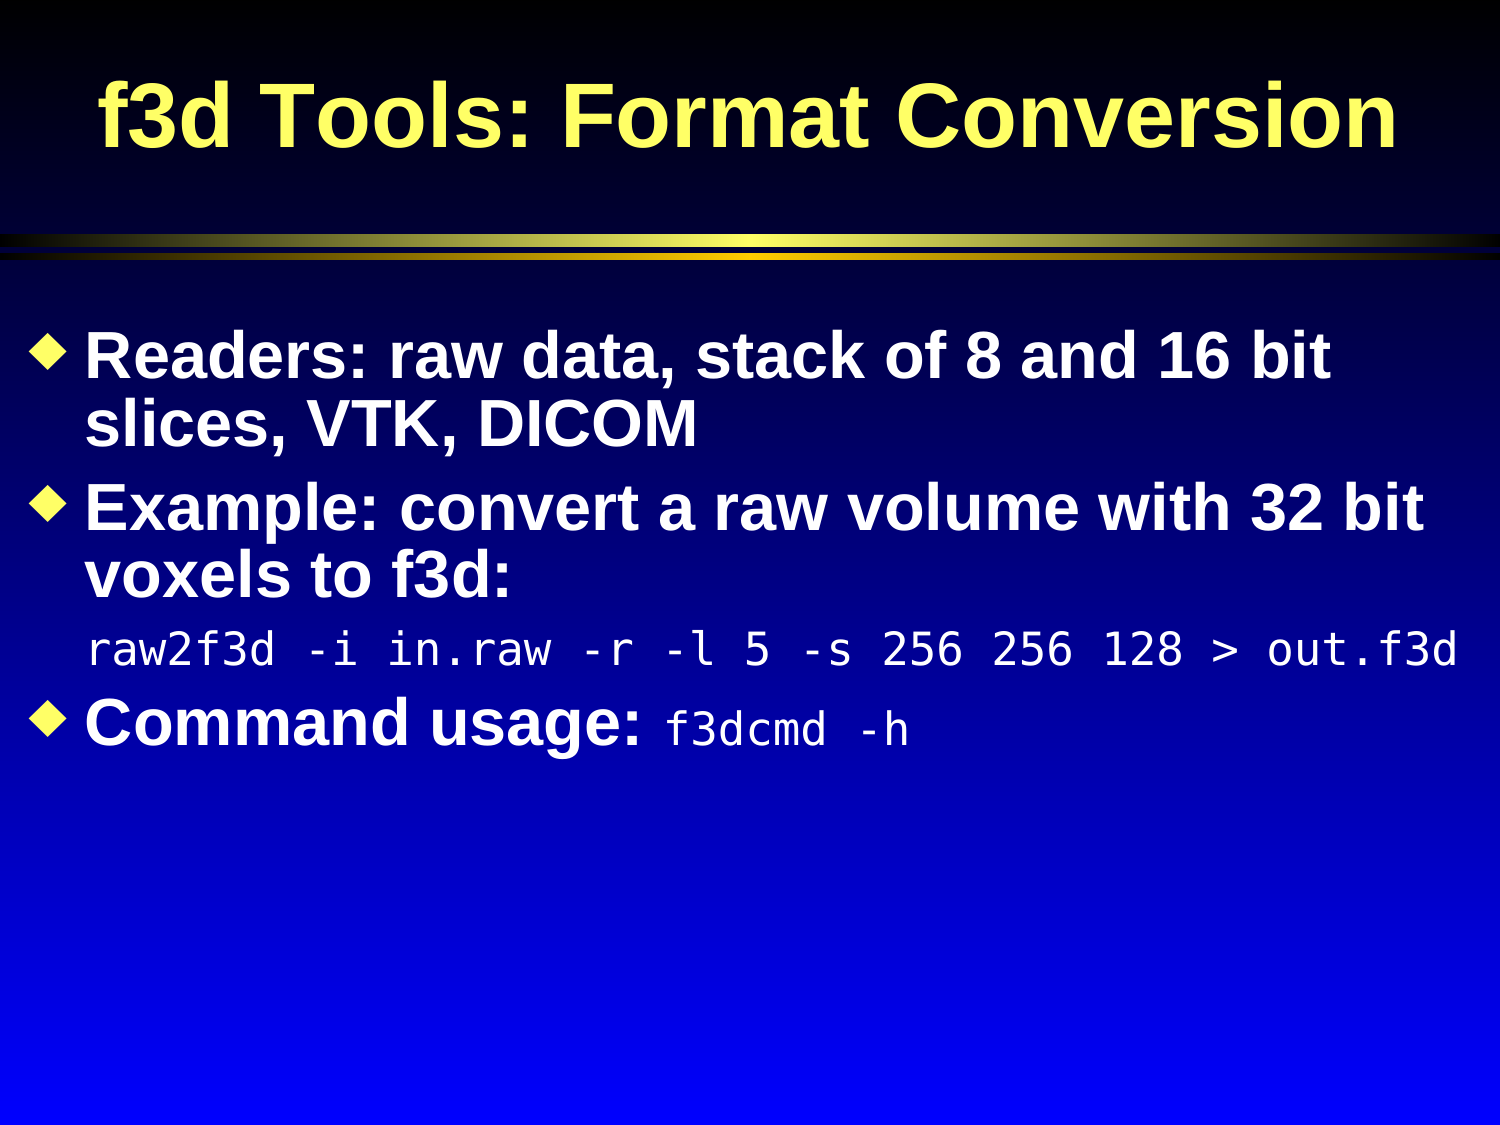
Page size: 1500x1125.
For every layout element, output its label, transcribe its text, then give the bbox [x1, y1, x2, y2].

list Readers: raw data, stack of 8 and 16 bit slices, VTK, DICOM Example: convert a raw volume with 32 bit voxels to f3d: raw2f3d -i in.raw -r -l 5 -s 256 256 128 > out.f3d Command usage: f3dcmd -h [28, 324, 1500, 1001]
title f3d Tools: Format Conversion [39, 0, 1460, 227]
